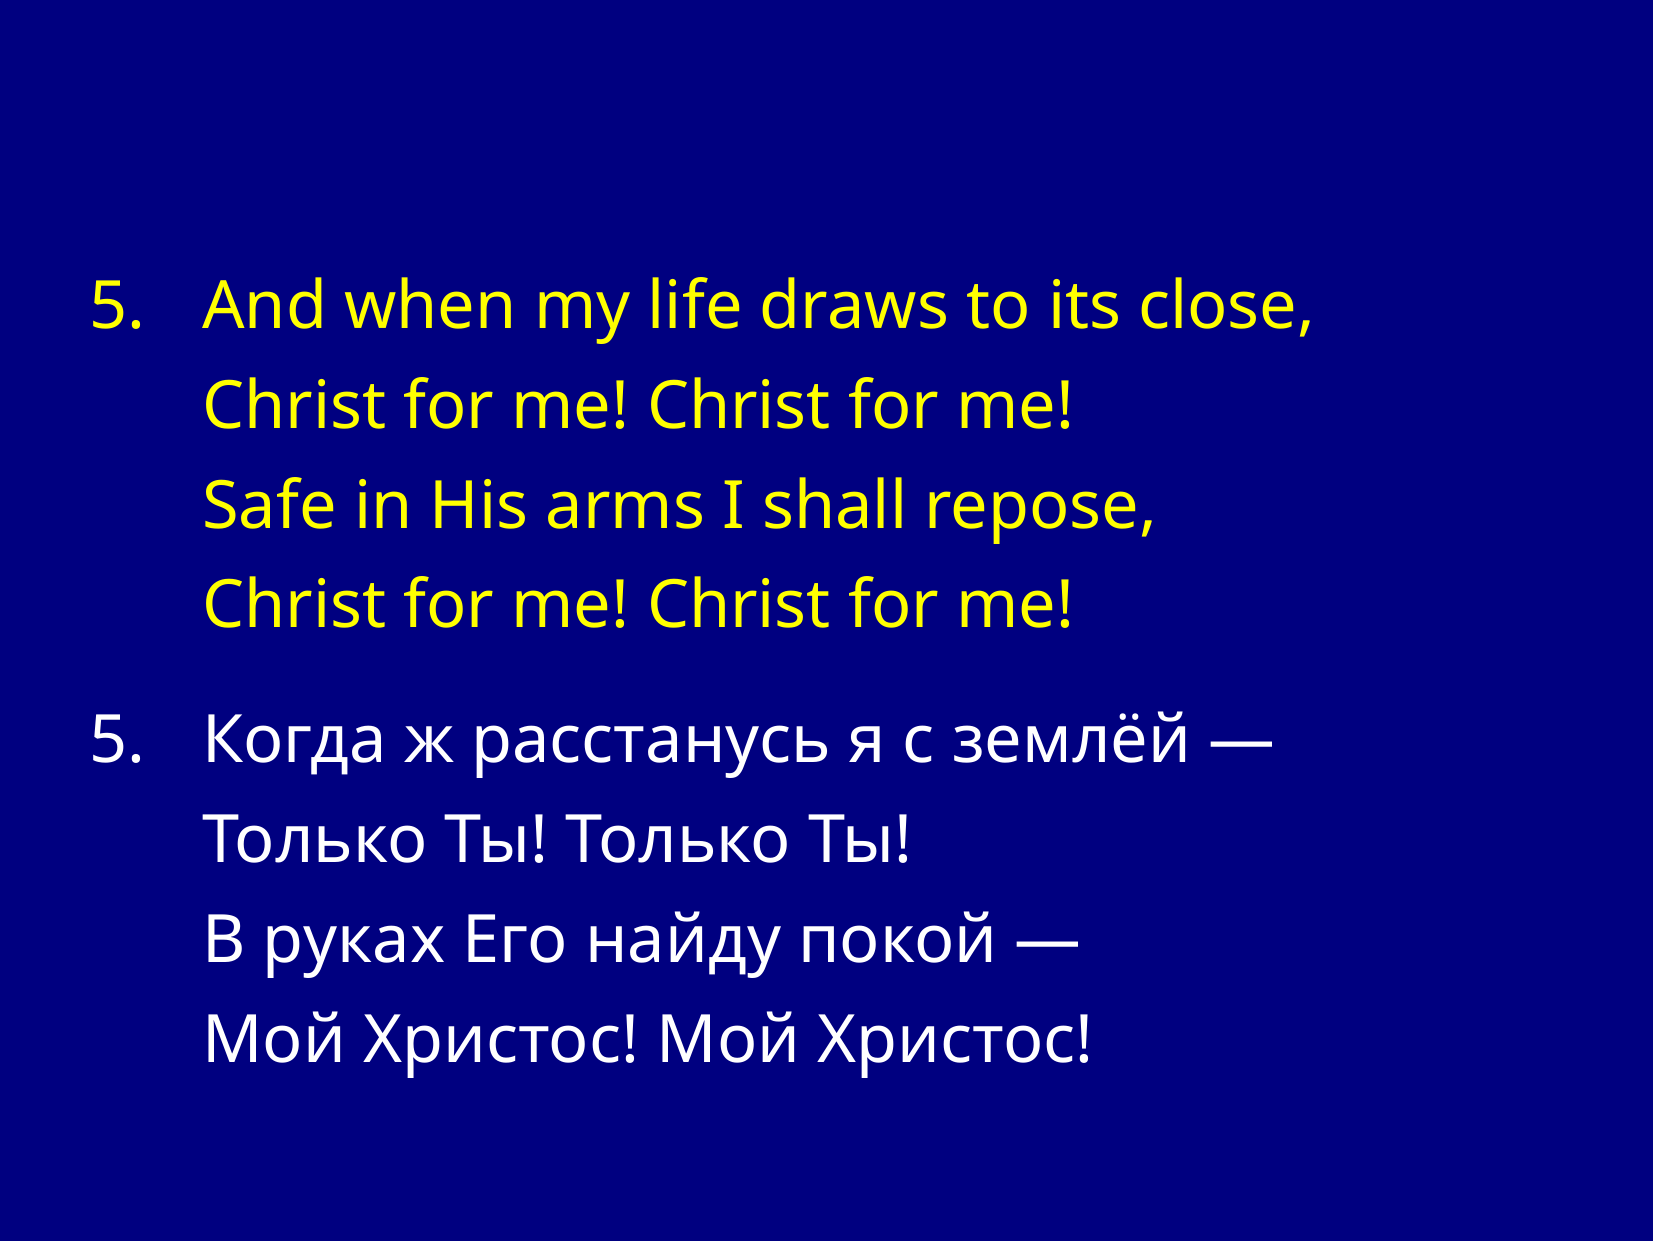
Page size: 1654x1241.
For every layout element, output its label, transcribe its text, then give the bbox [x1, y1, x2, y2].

text_box 5. Когда ж расстанусь я с землёй — Только Ты! Только Ты! В руках Его найду покой — Мой Христос! Мой Христос! [75, 675, 1576, 1163]
text_box 5. And when my life draws to its close, Christ for me! Christ for me! Safe in His arms I shall repose, Christ for me! Christ for me! [75, 150, 1653, 638]
